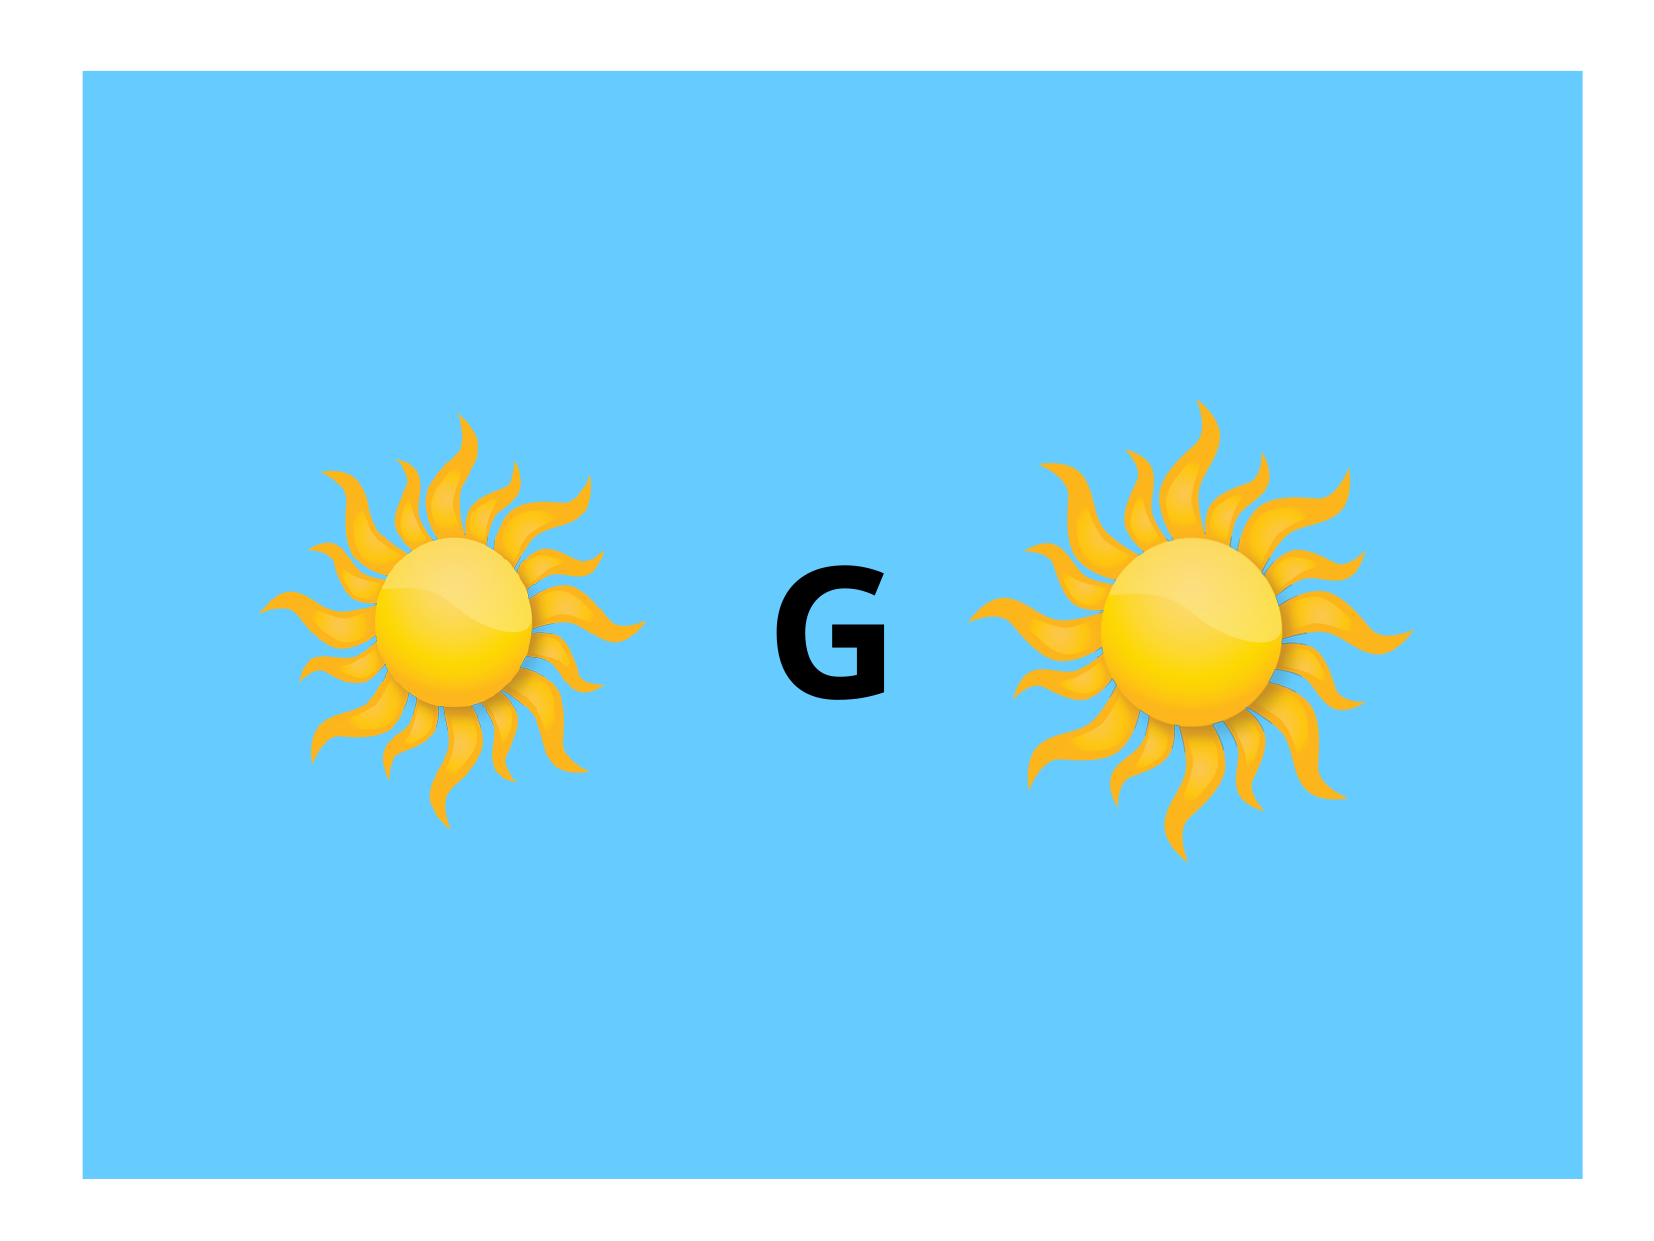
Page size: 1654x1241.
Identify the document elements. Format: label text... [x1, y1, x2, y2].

picture [259, 413, 646, 829]
title G [82, 70, 1583, 1179]
picture [968, 399, 1414, 863]
